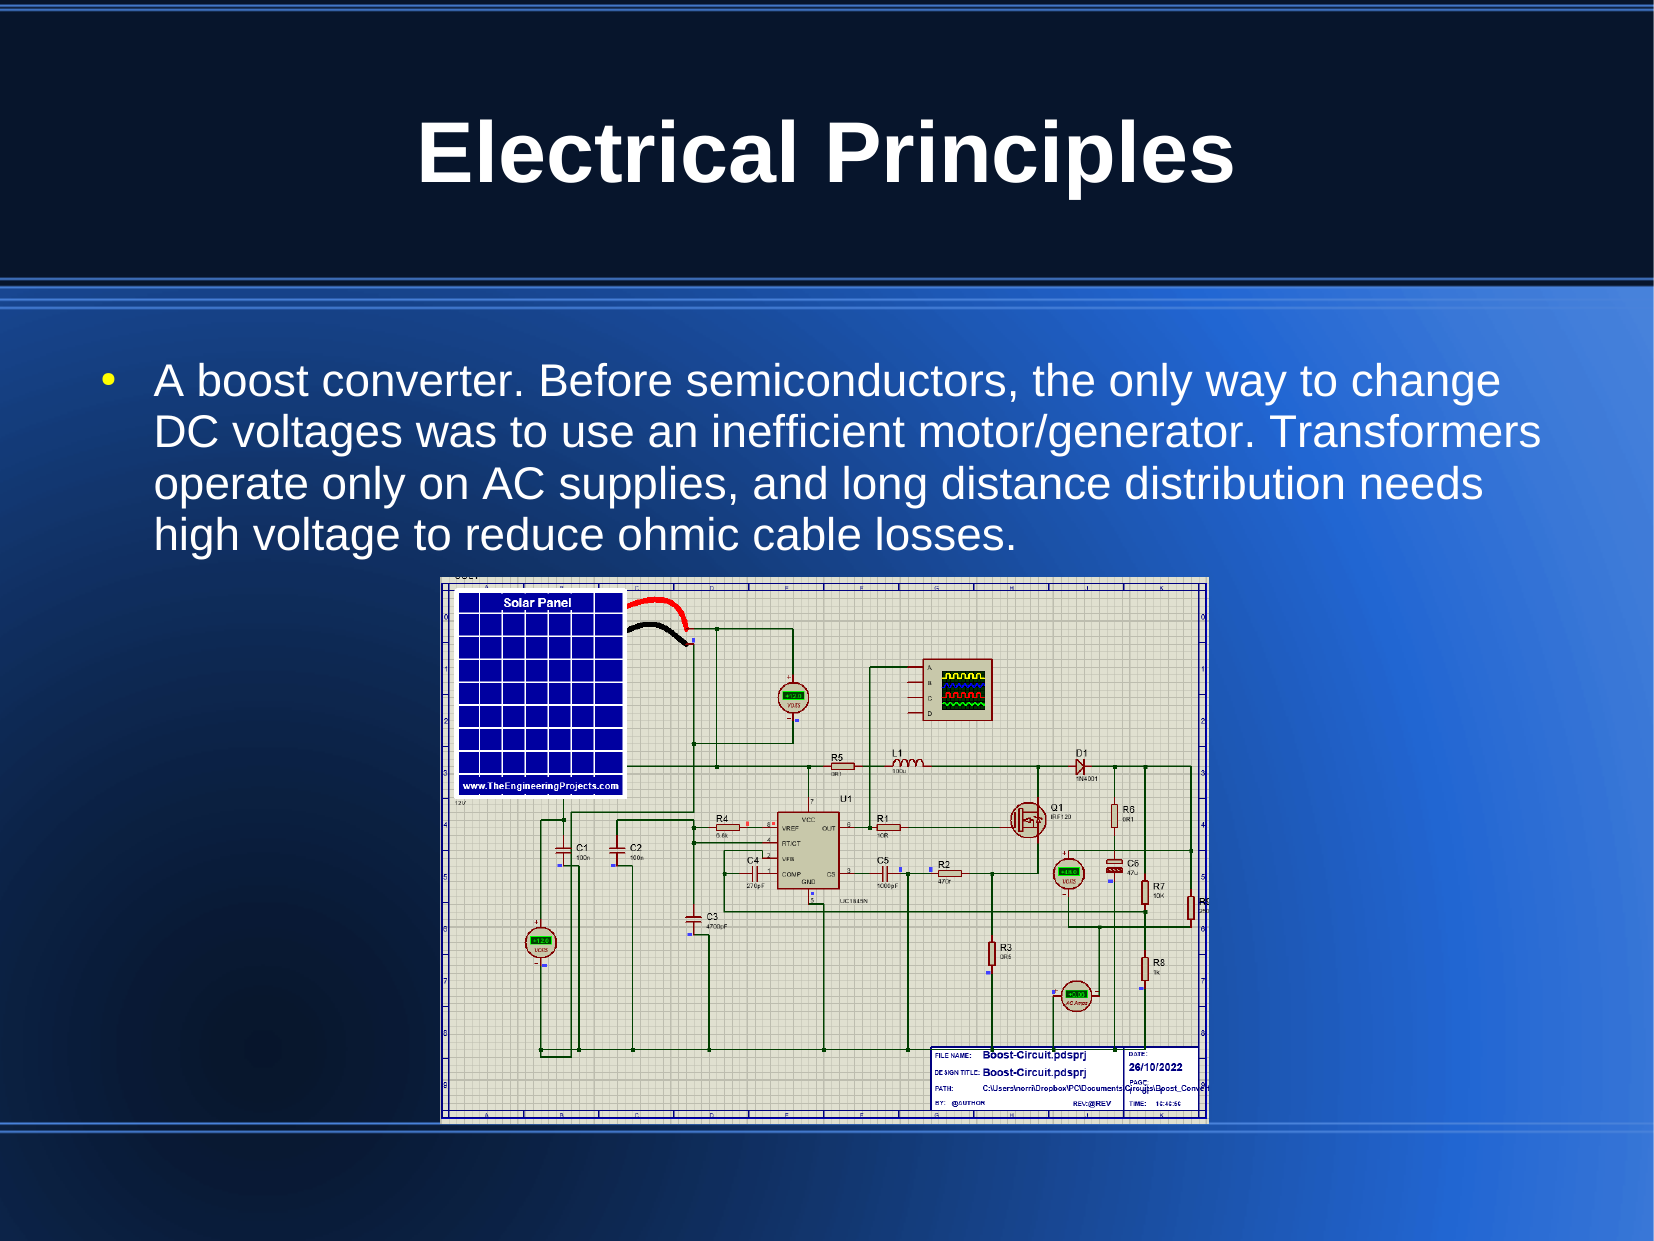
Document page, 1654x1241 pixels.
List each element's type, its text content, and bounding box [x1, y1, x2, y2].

list A boost converter. Before semiconductors, the only way to change DC voltages was to use an inefficient motor/generator. Transformers operate only on AC supplies, and long distance distribution needs high voltage to reduce ohmic cable losses. [82, 355, 1571, 1058]
title Electrical Principles [82, 49, 1571, 257]
picture [0, 0, 1654, 1241]
